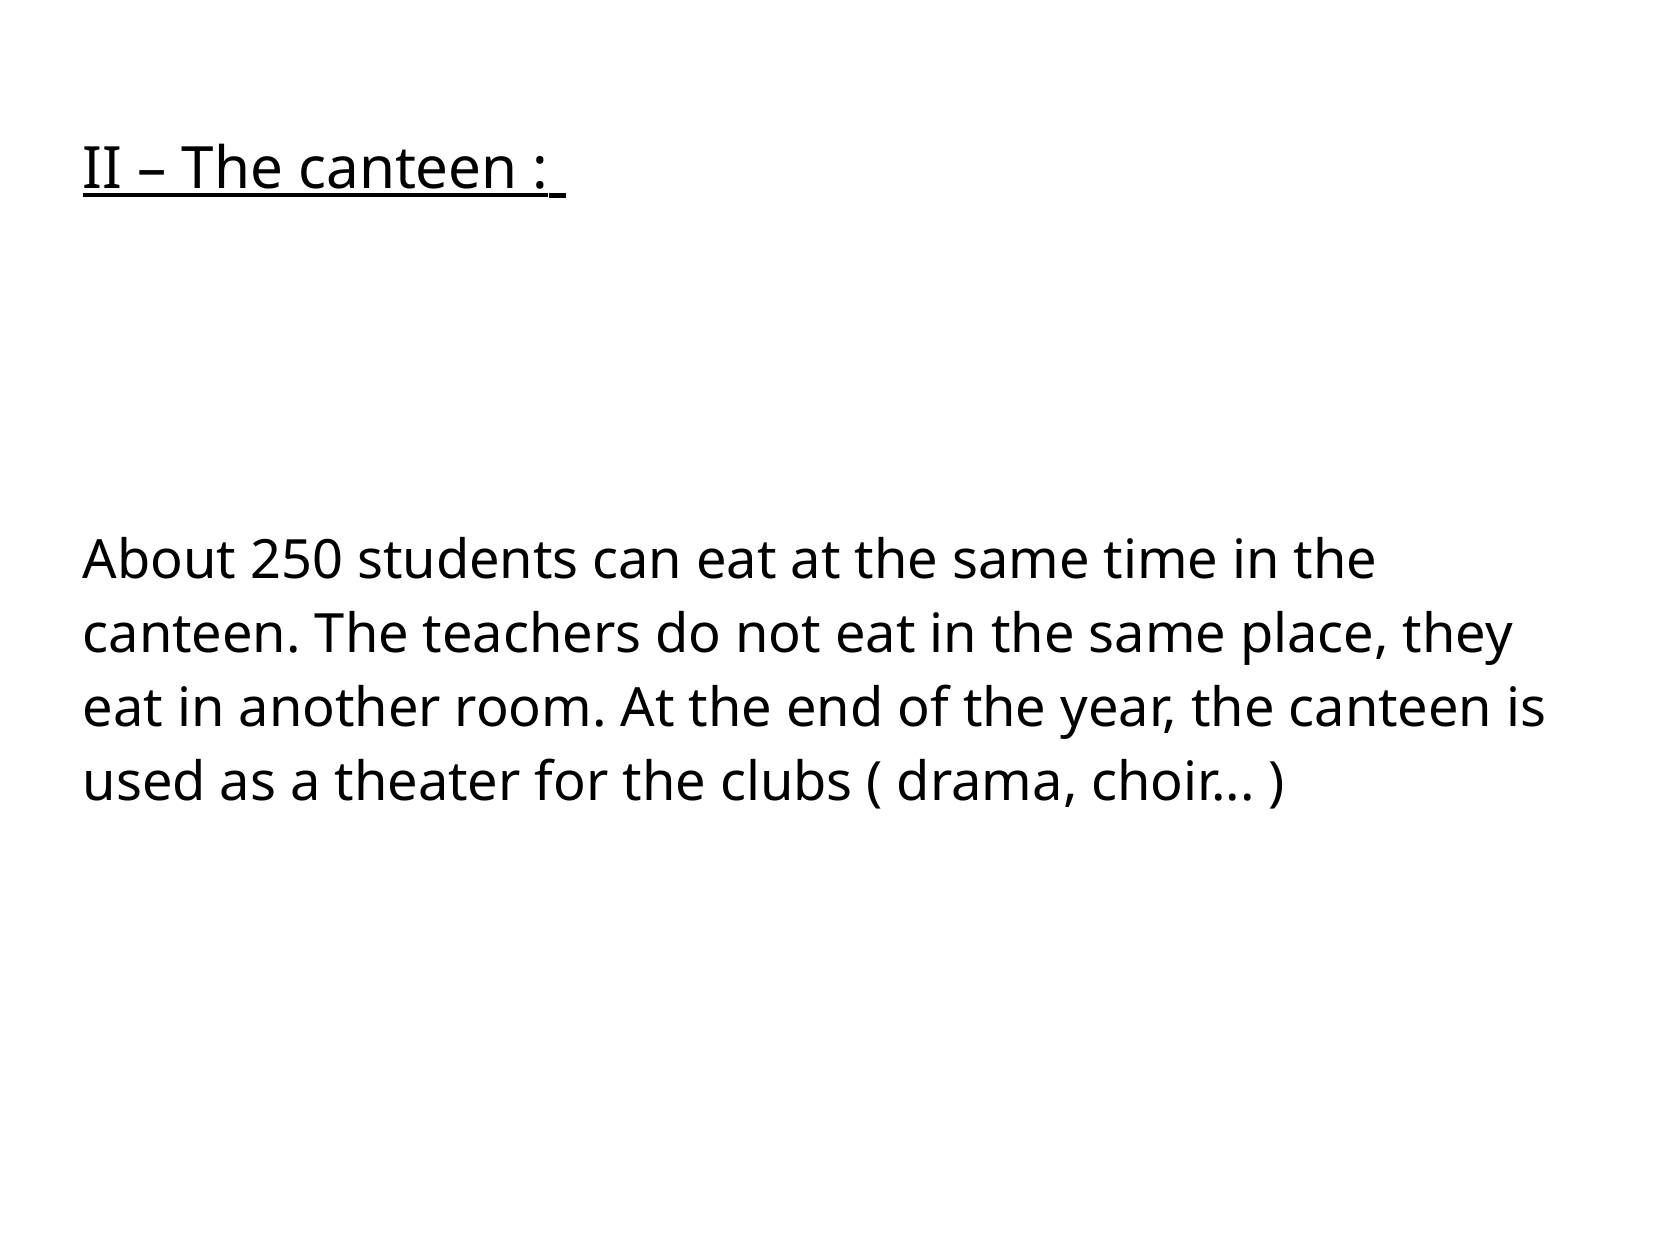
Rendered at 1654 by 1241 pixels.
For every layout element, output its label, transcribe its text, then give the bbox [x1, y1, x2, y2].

subtitle II – The canteen : About 250 students can eat at the same time in the canteen. The teachers do not eat in the same place, they eat in another room. At the end of the year, the canteen is used as a theater for the clubs ( drama, choir... ) [82, 0, 1571, 1241]
